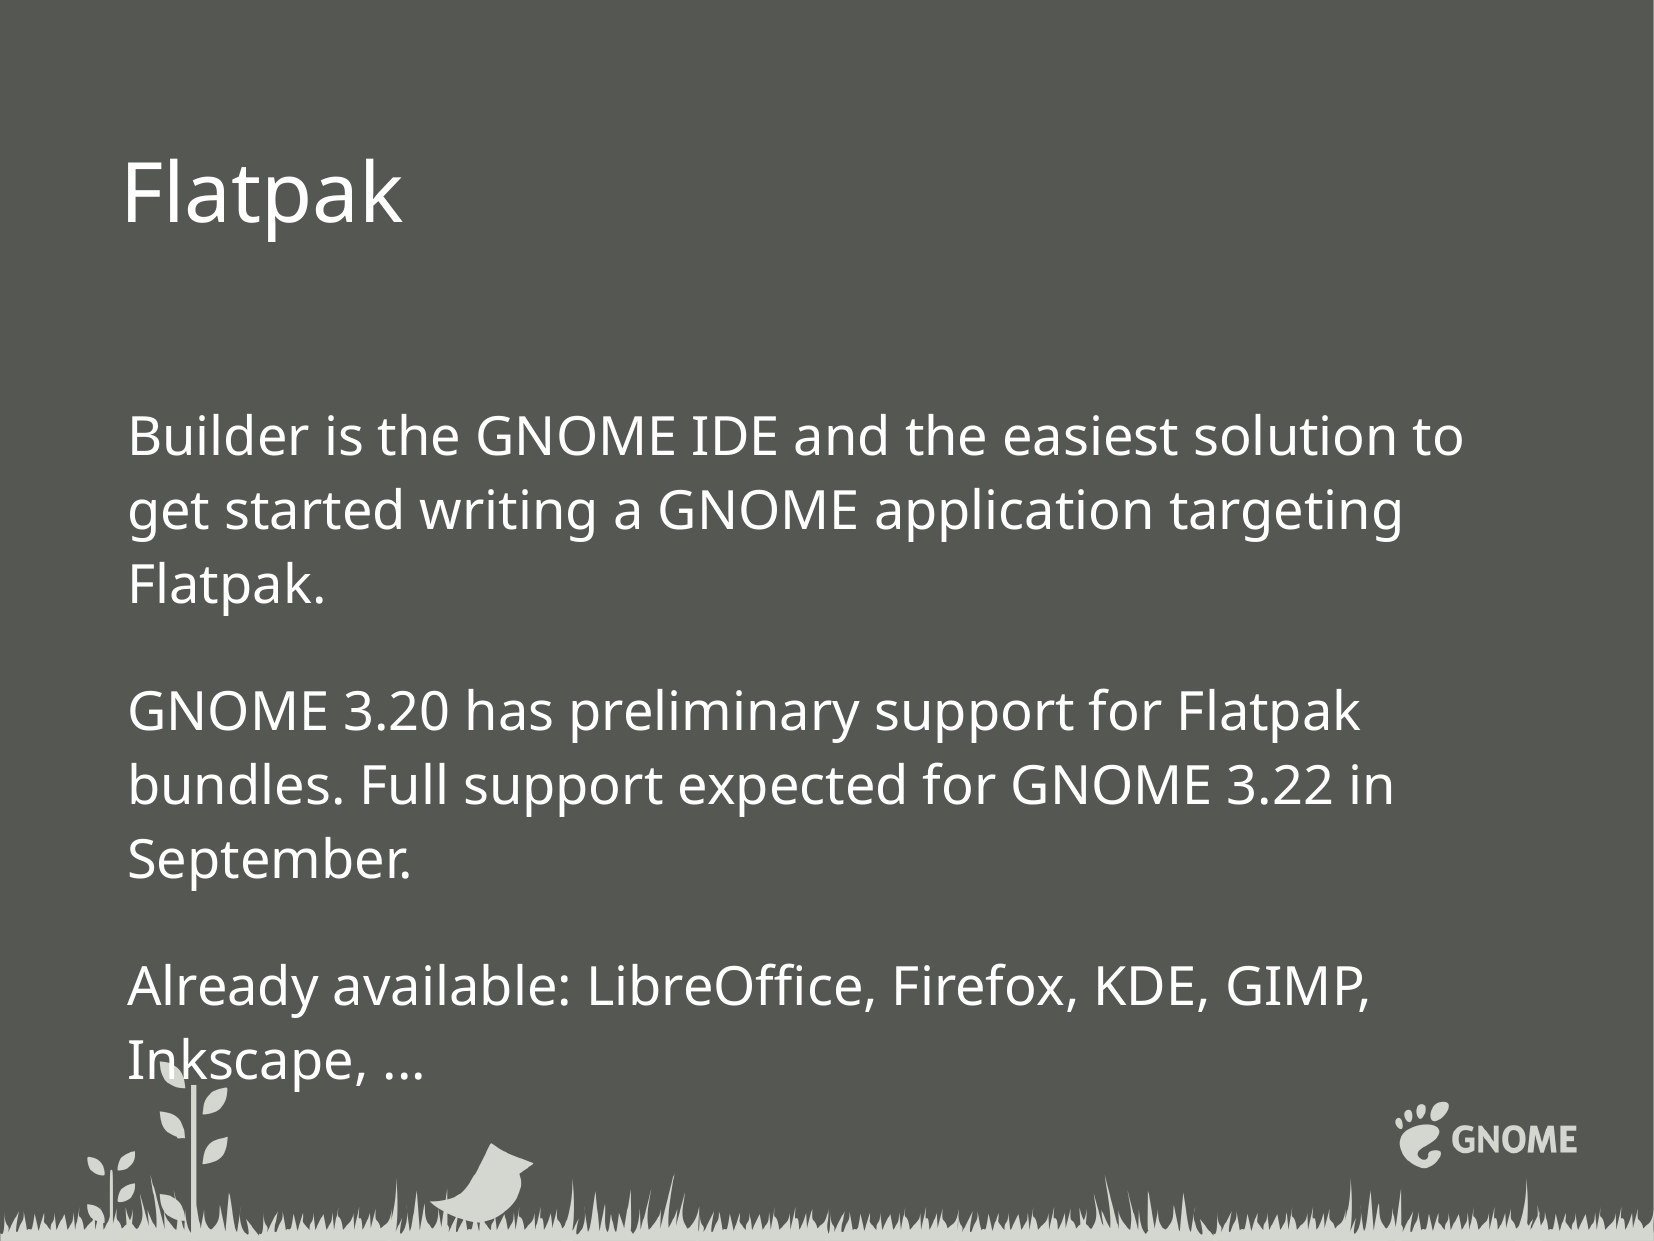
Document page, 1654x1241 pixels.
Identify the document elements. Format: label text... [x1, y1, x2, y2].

title Flatpak [120, 144, 1609, 236]
text_box Builder is the GNOME IDE and the easiest solution to get started writing a GNOME application targeting Flatpak. GNOME 3.20 has preliminary support for Flatpak bundles. Full support expected for GNOME 3.22 in September. Already available: LibreOffice, Firefox, KDE, GIMP, Inkscape, ... [112, 390, 1493, 928]
picture [0, 0, 1654, 1241]
